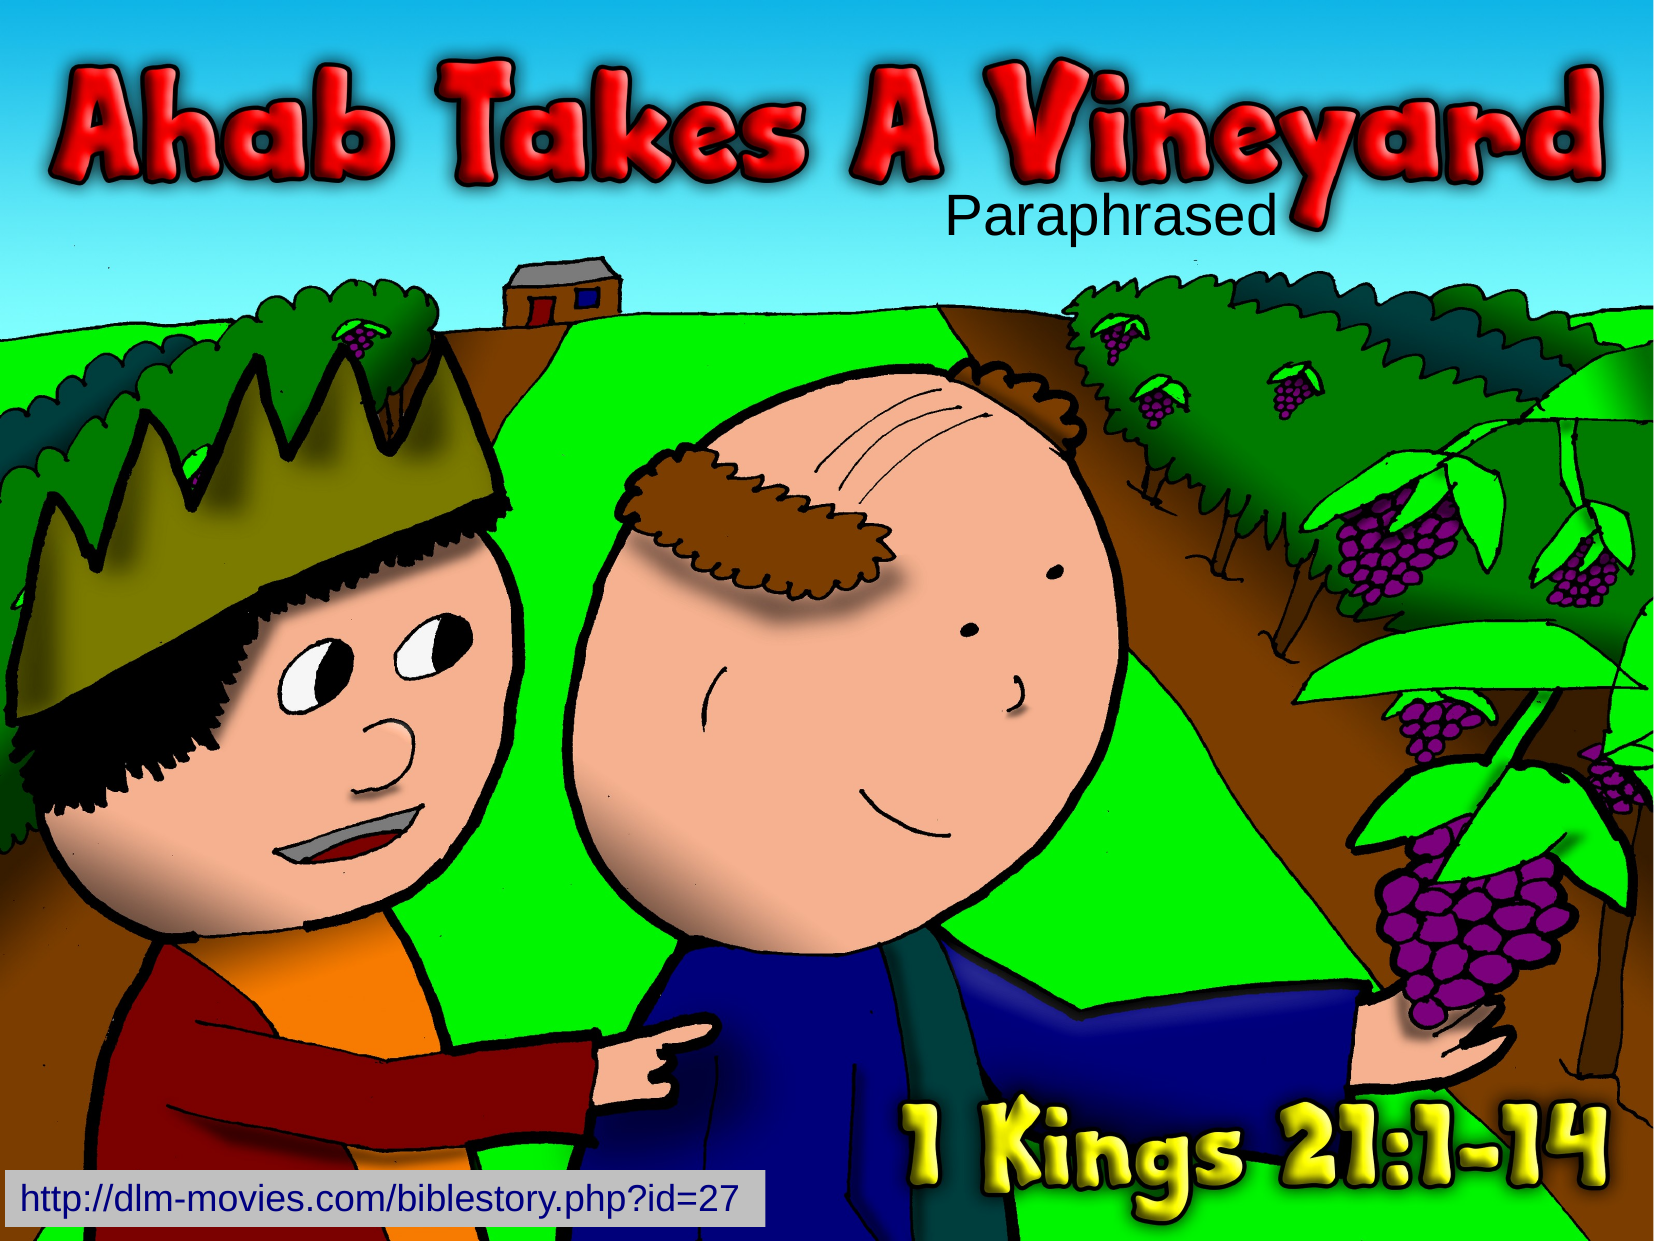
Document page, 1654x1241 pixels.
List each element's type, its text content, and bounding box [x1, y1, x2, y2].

text_box Paraphrased [930, 175, 1295, 256]
text_box http://dlm-movies.com/biblestory.php?id=27 [5, 1170, 766, 1227]
picture [0, 14, 1654, 1241]
